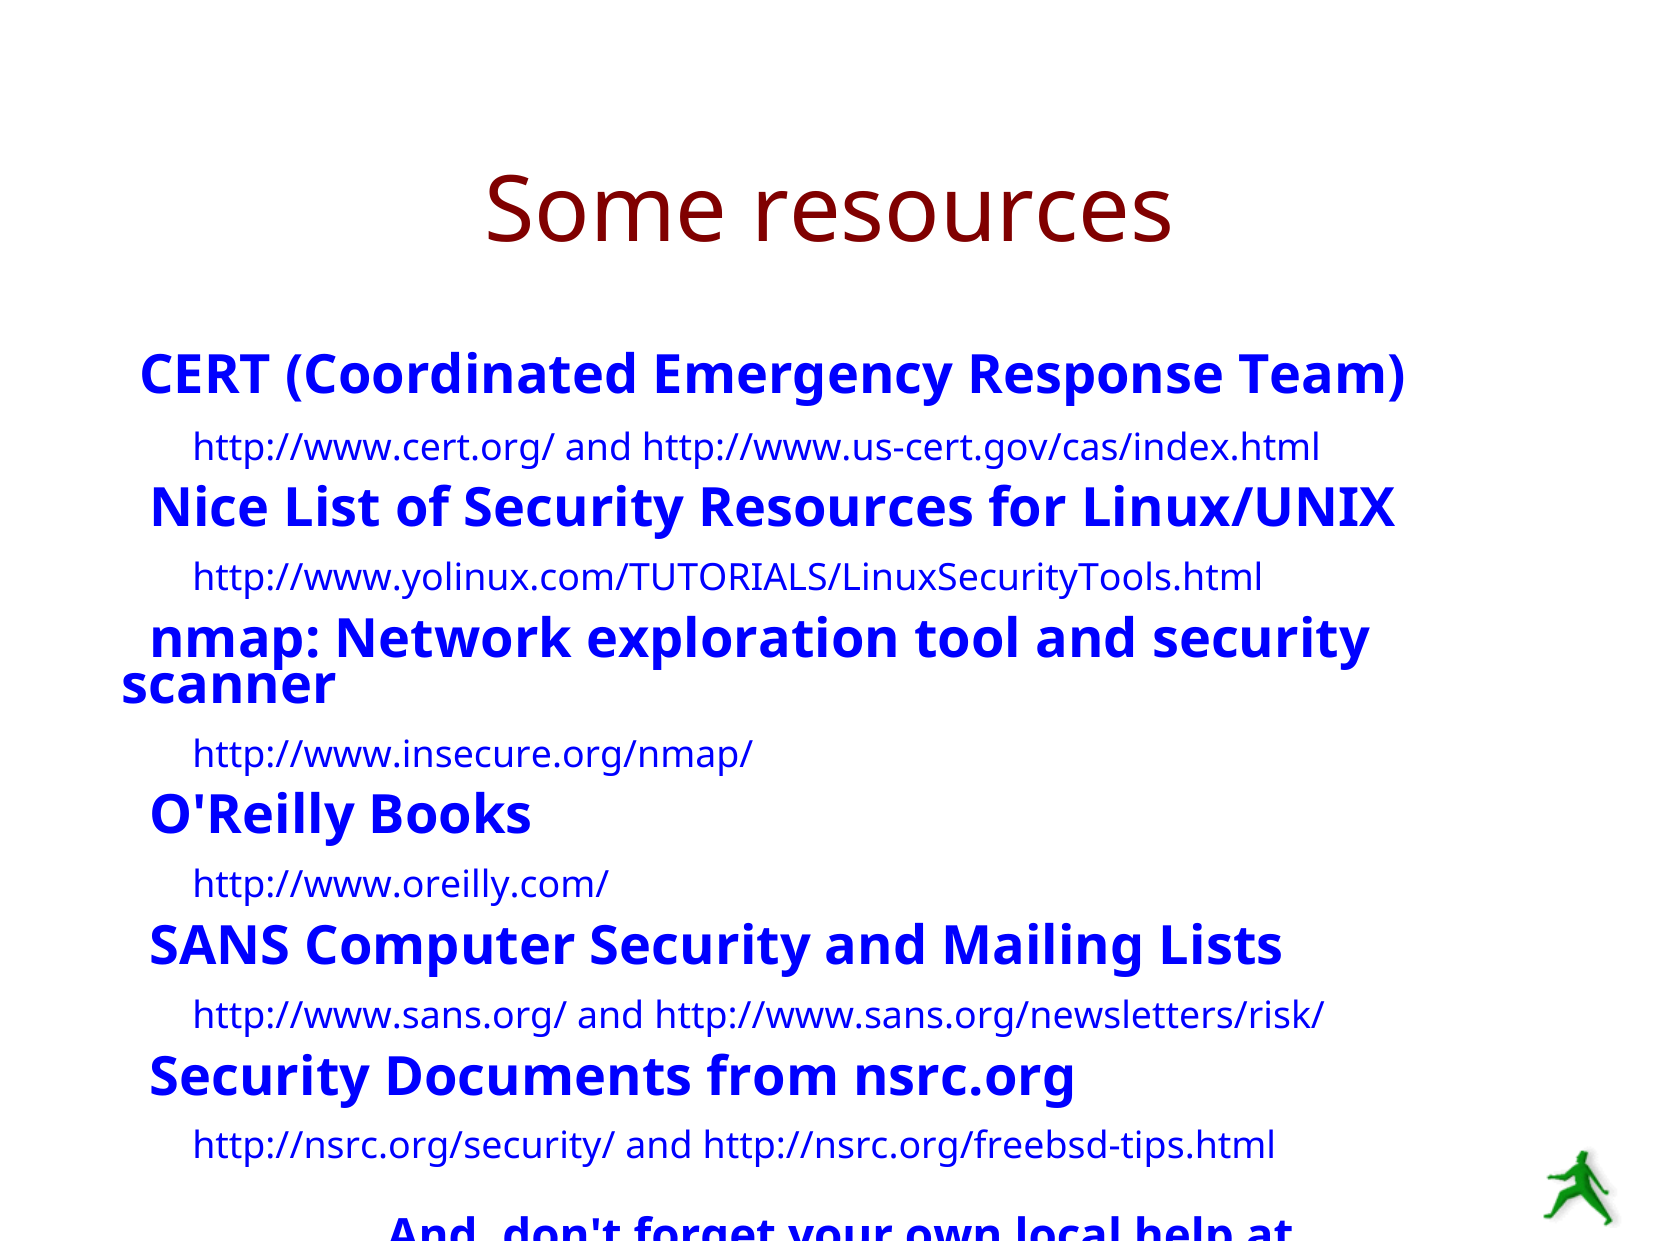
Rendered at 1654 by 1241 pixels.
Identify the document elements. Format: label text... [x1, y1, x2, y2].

picture [1541, 1135, 1633, 1228]
list CERT (Coordinated Emergency Response Team) http://www.cert.org/ and http://www.us-cert.gov/cas/index.html Nice List of Security Resources for Linux/UNIX http://www.yolinux.com/TUTORIALS/LinuxSecurityTools.html nmap: Network exploration tool and security scanner http://www.insecure.org/nmap/ O'Reilly Books http://www.oreilly.com/ SANS Computer Security and Mailing Lists http://www.sans.org/ and http://www.sans.org/newsletters/risk/ Security Documents from nsrc.org http://nsrc.org/security/ and http://nsrc.org/freebsd-tips.html And, don't forget your own local help at http://www.afnog.org/! [121, 344, 1560, 1207]
title Some resources [87, 97, 1572, 316]
